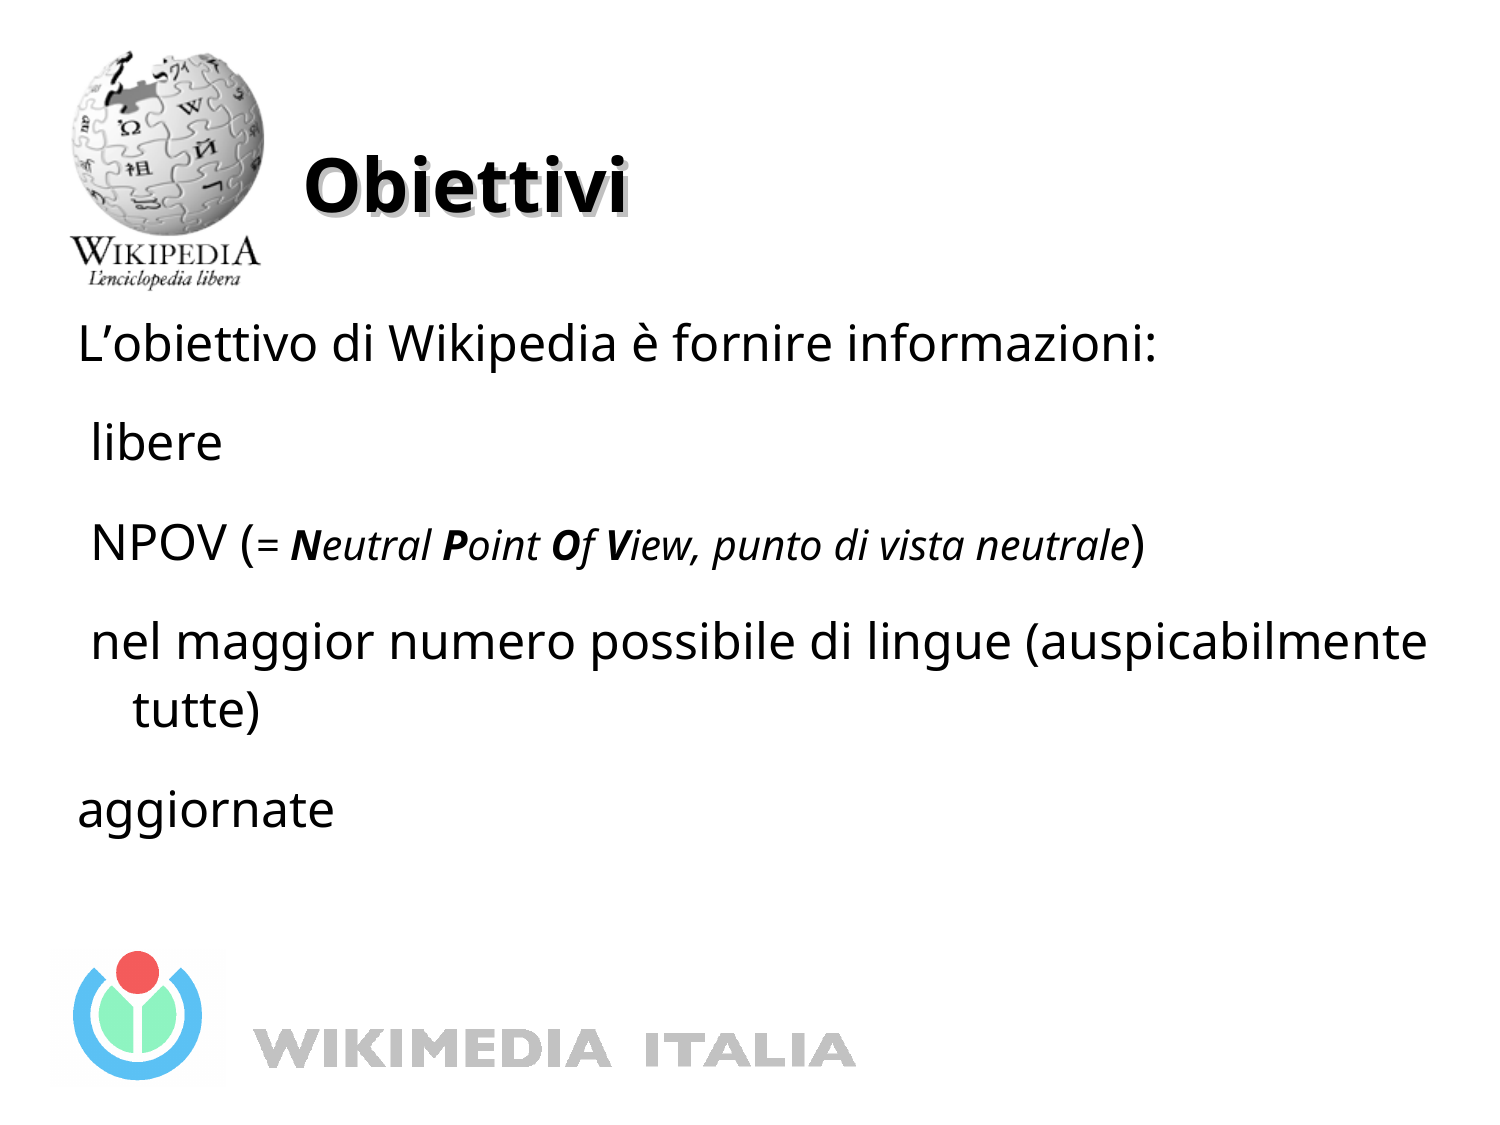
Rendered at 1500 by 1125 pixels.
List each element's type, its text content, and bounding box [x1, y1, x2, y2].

chart [637, 1025, 863, 1071]
chart [62, 50, 274, 293]
chart [249, 1025, 618, 1073]
chart [50, 950, 226, 1087]
text_box Obiettivi [287, 124, 1450, 243]
text_box L’obiettivo di Wikipedia è fornire informazioni: libere NPOV (= Neutral Point Of View, punto di vista neutrale) nel maggior numero possibile di lingue (auspicabilmente tutte) aggiornate [62, 299, 1450, 1049]
